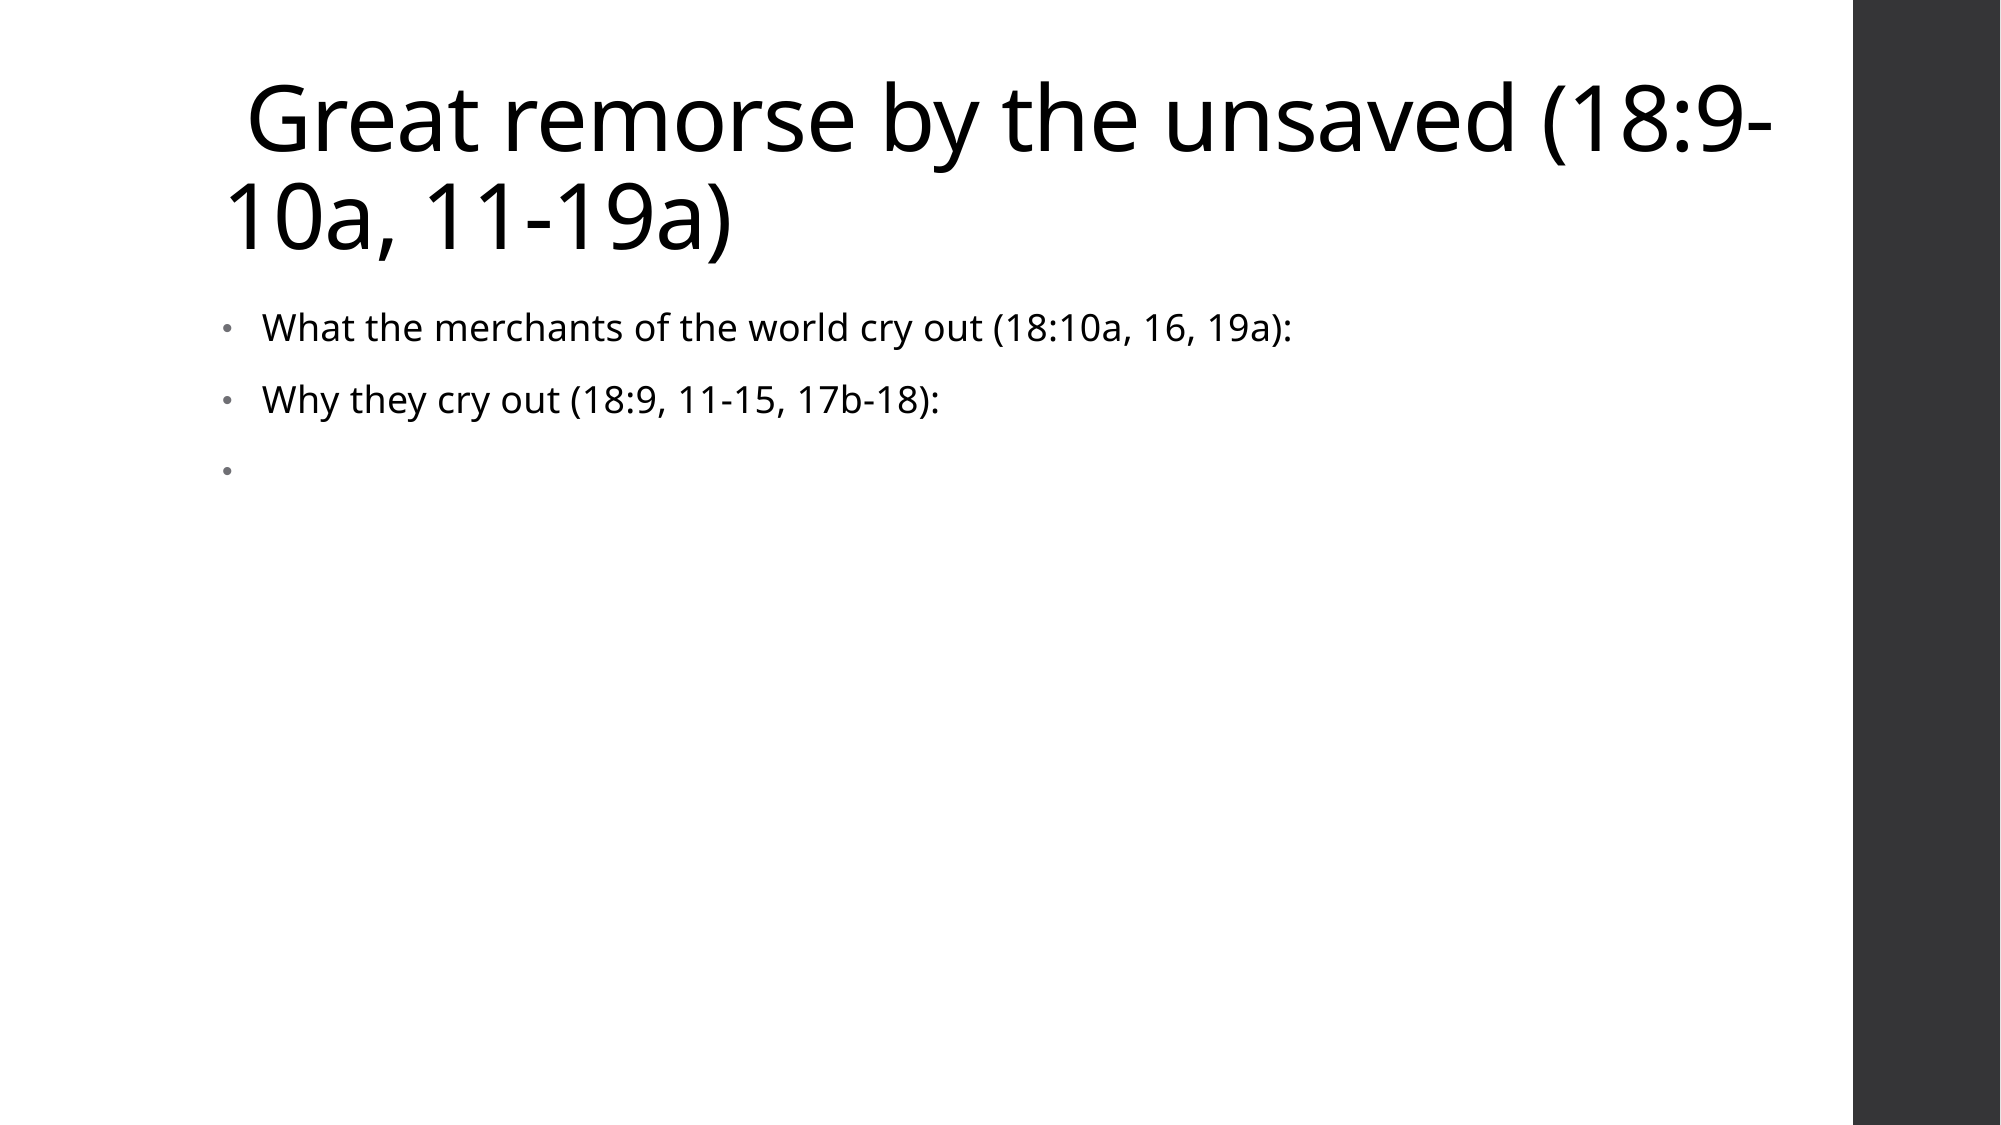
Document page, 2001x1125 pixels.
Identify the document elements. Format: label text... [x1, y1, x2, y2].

title Great remorse by the unsaved (18:9-10a, 11-19a) [206, 60, 1797, 278]
list What the merchants of the world cry out (18:10a, 16, 19a): Why they cry out (18:9, 11-15, 17b-18): [206, 299, 1617, 1014]
